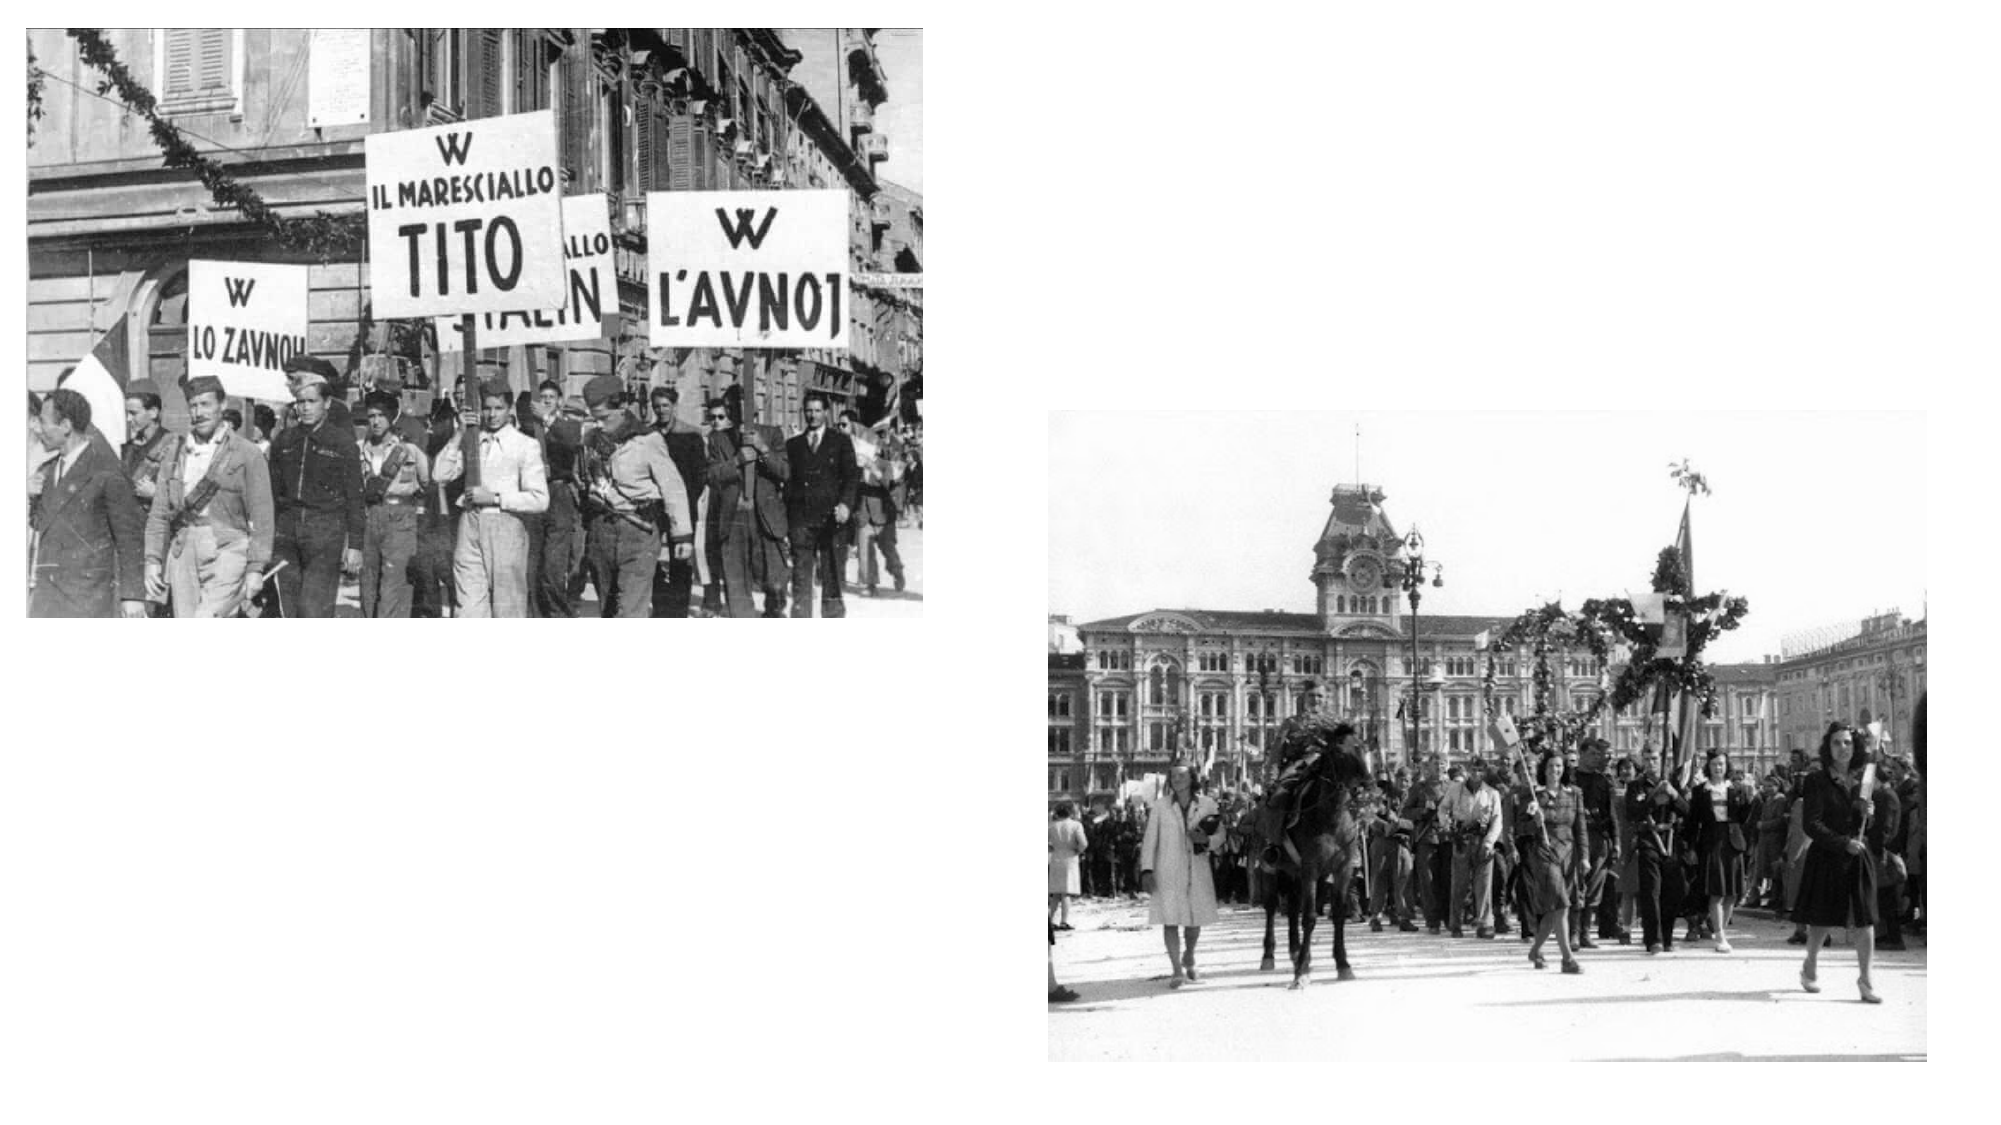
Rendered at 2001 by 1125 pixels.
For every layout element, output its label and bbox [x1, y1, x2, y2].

picture [26, 28, 923, 618]
picture [1048, 410, 1927, 1062]
